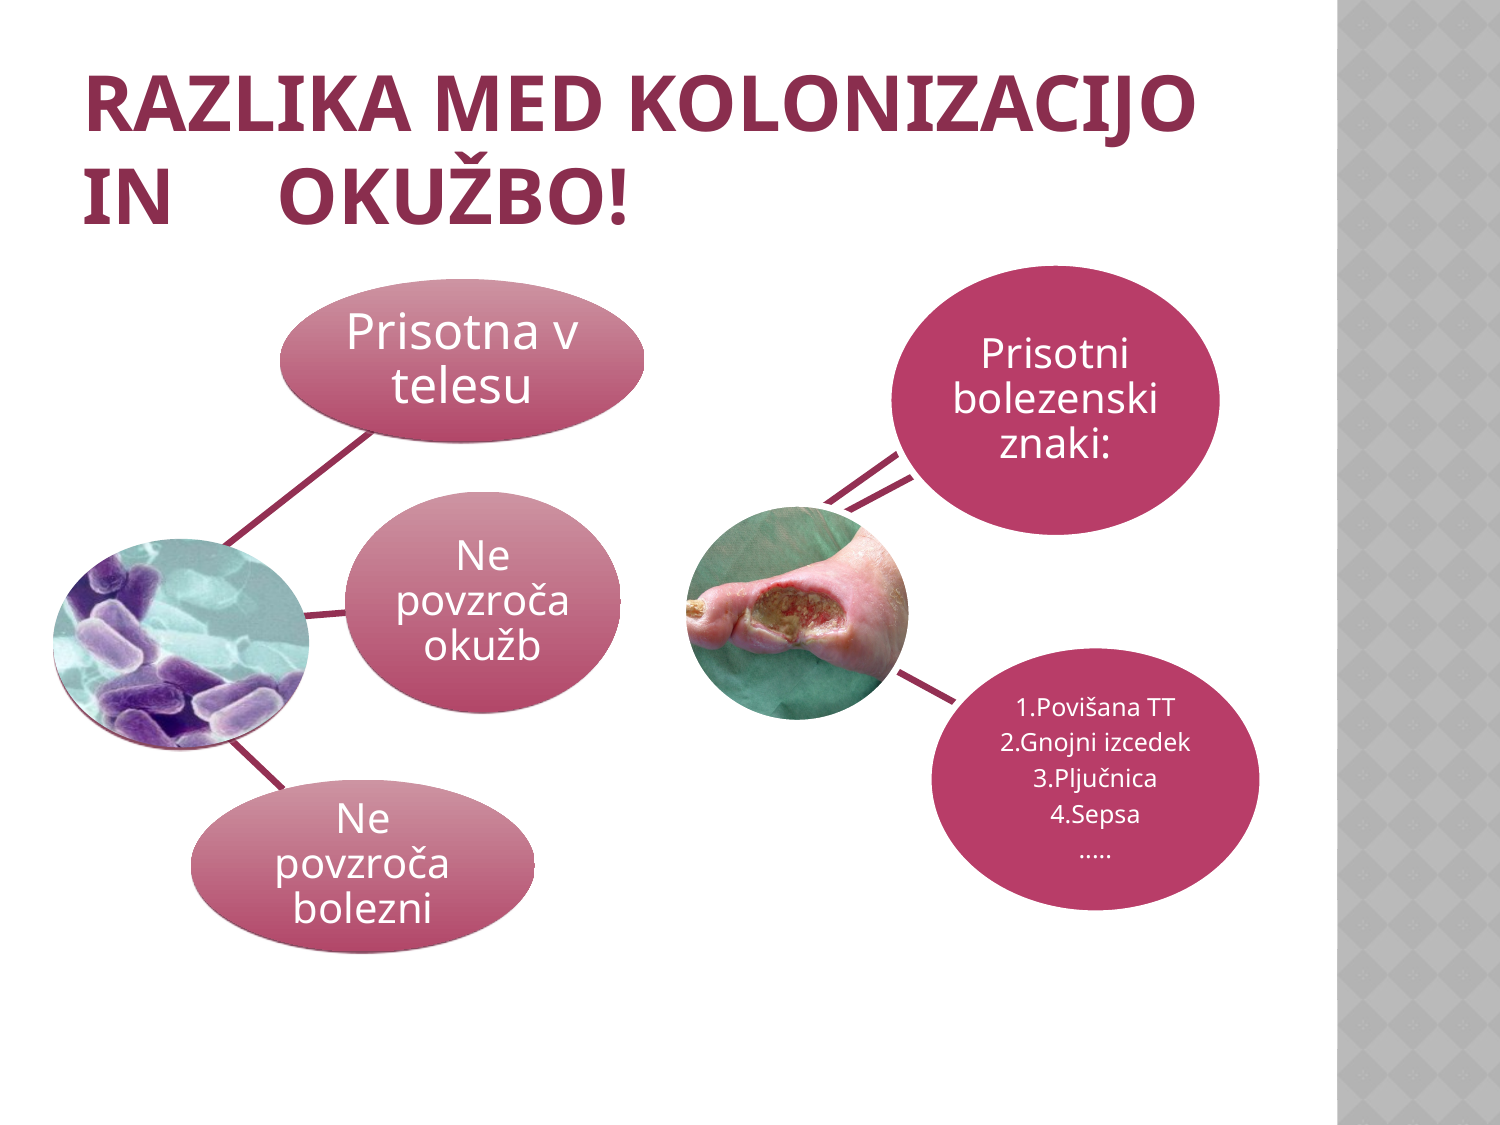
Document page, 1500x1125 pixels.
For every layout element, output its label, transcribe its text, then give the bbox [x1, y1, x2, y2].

text_box Prisotna v telesu [280, 278, 645, 442]
text_box [682, 503, 912, 724]
title Razlika med kolonizacijo in okužbo! [75, 52, 1263, 240]
text_box Ne povzroča bolezni [191, 779, 535, 952]
text_box 1.Povišana TT 2.Gnojni izcedek 3.Pljučnica 4.Sepsa ..... [928, 645, 1263, 914]
text_box [53, 538, 310, 748]
text_box Prisotni bolezenski znaki: [888, 262, 1223, 539]
text_box Ne povzroča okužb [345, 491, 621, 712]
